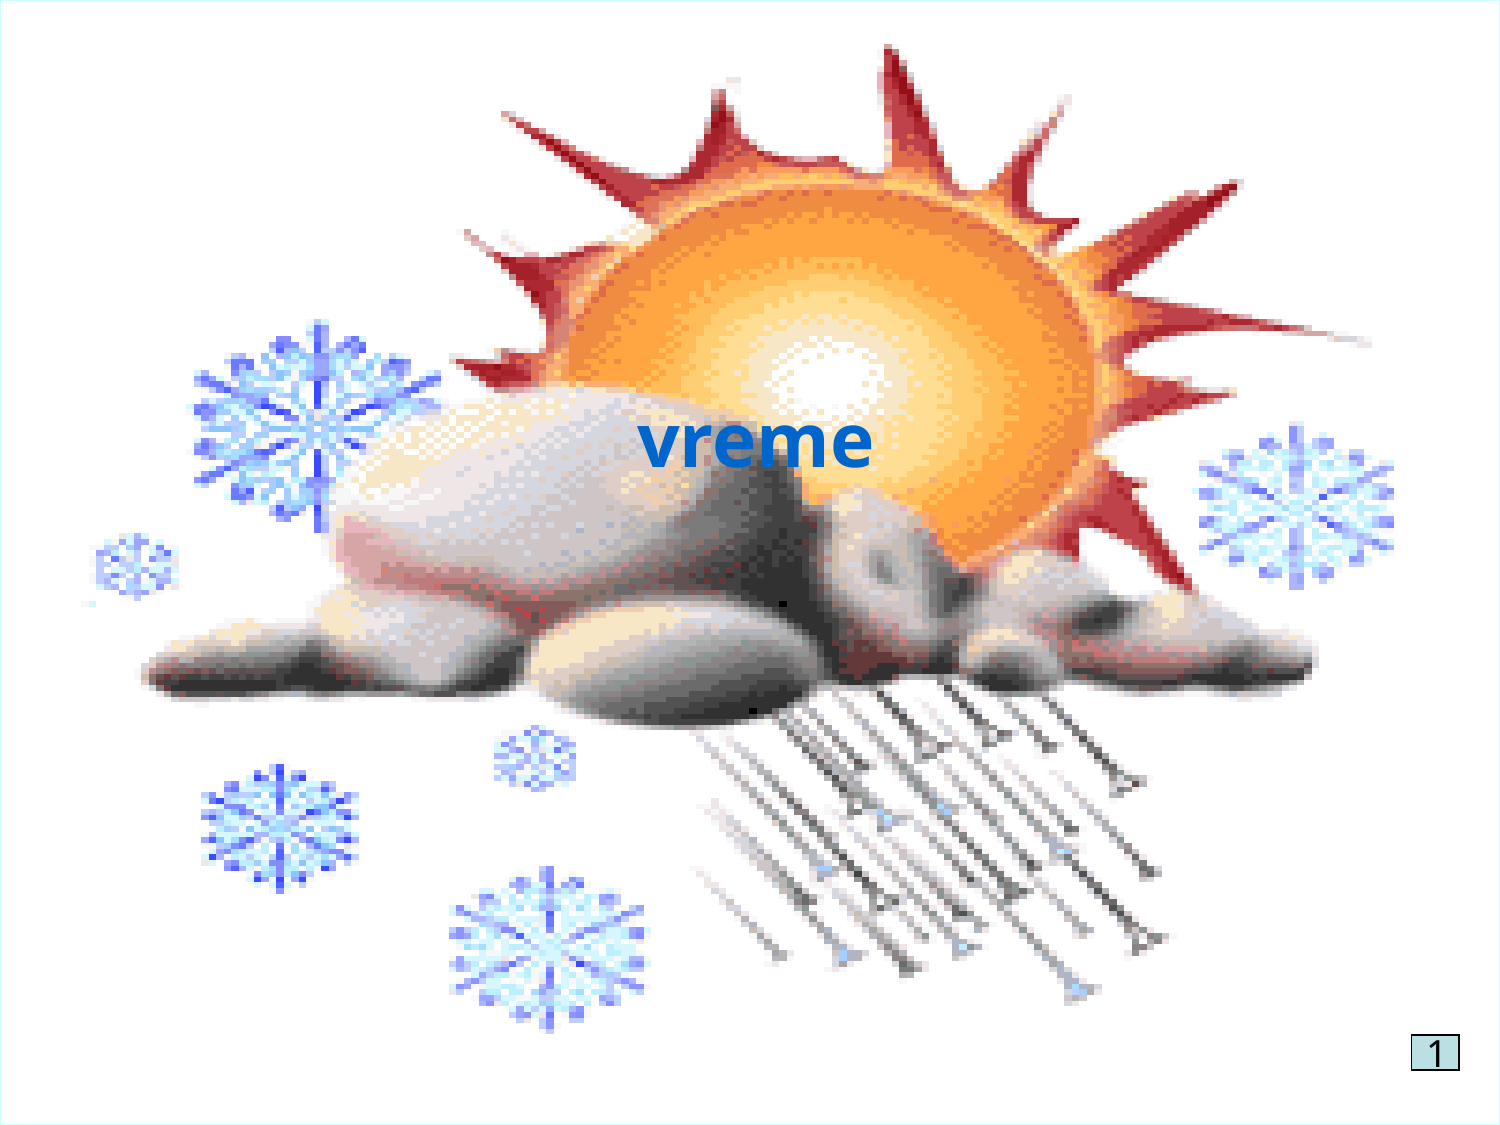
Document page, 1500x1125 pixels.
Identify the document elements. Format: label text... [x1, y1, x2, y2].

text_box 1 [1411, 1034, 1459, 1071]
text_box vreme [301, 385, 1211, 634]
text_box [0, 0, 1500, 1125]
